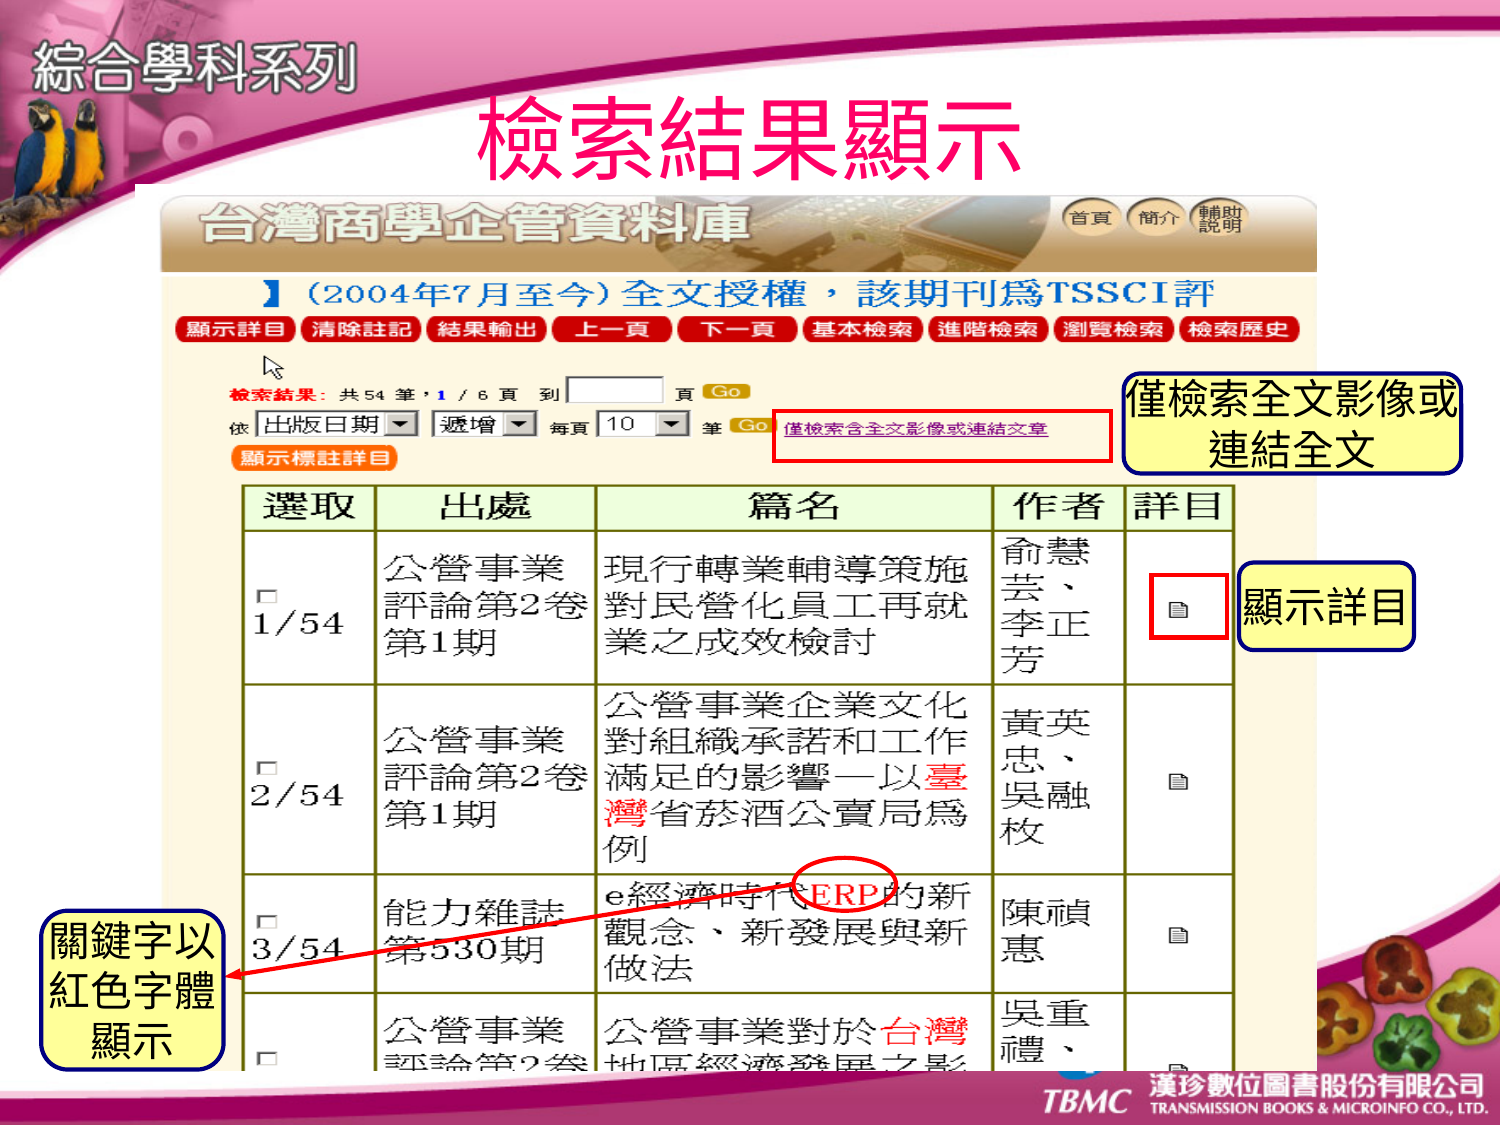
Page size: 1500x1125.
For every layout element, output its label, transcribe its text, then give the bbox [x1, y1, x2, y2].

text_box 關鍵字以 紅色字體 顯示 [41, 910, 224, 1070]
title 檢索結果顯示 [112, 42, 1388, 231]
picture [135, 184, 1317, 1071]
text_box 顯示詳目 [1238, 562, 1415, 651]
text_box 僅檢索全文影像或 連結全文 [1123, 373, 1462, 474]
picture [796, 860, 893, 908]
